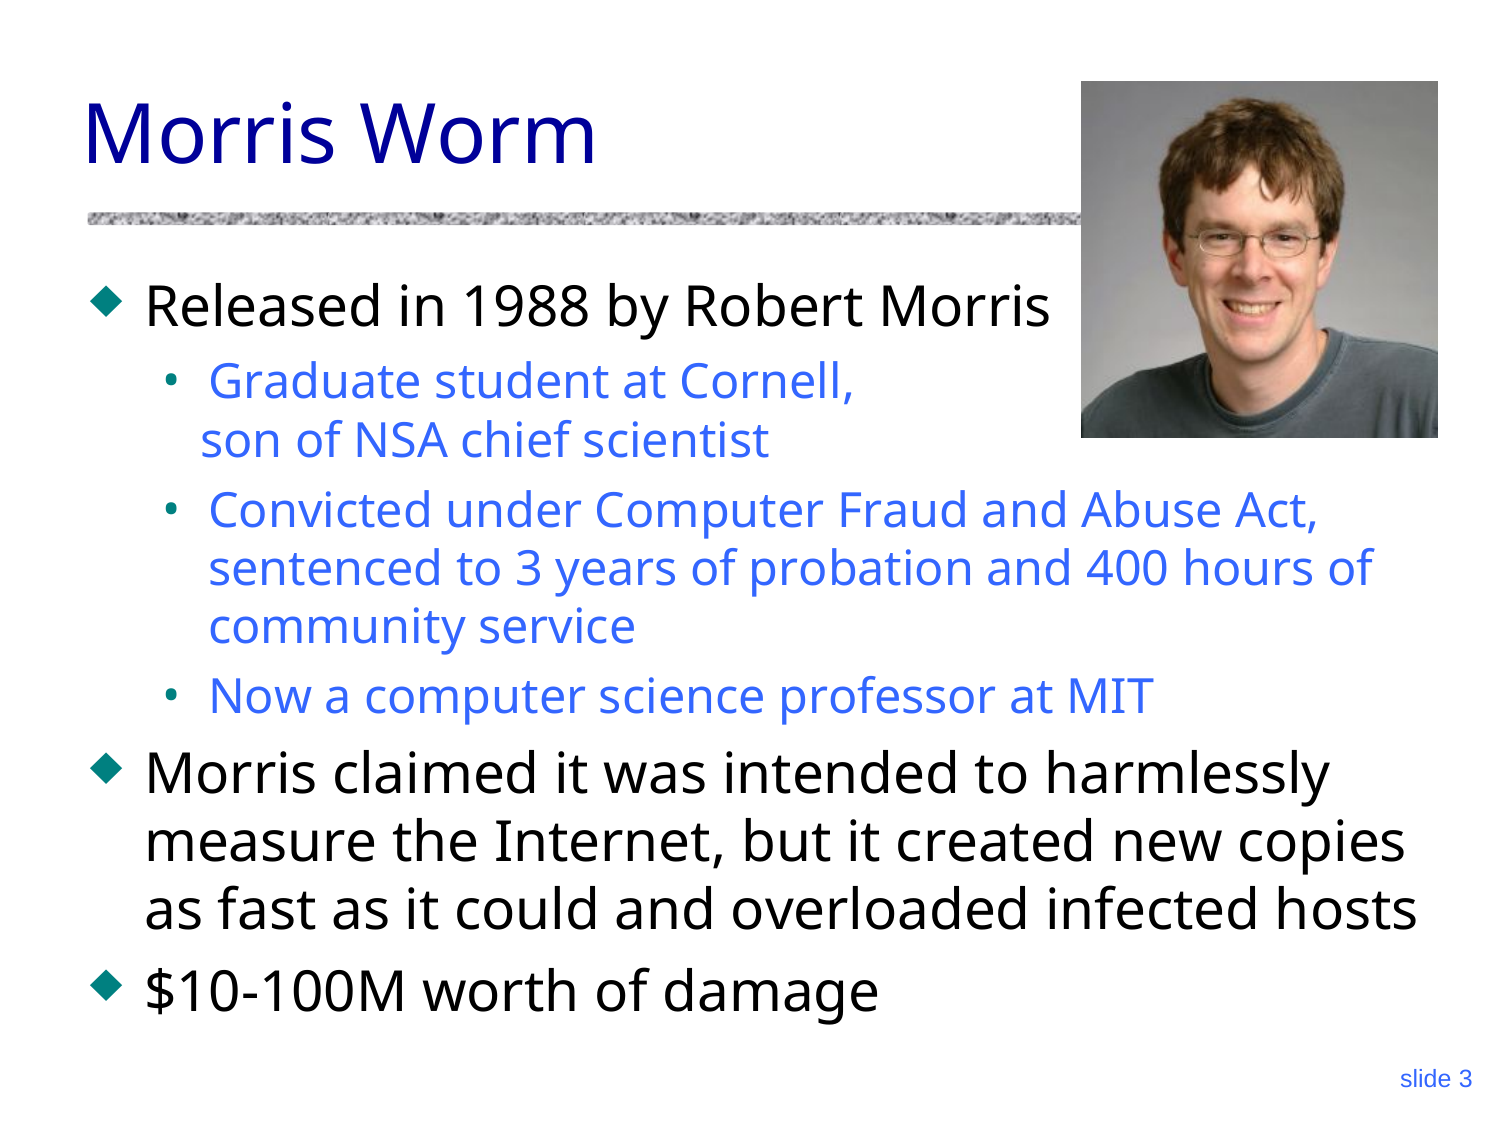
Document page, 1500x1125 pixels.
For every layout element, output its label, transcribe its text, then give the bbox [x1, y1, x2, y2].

title Morris Worm [66, 37, 1342, 188]
text_box slide <number> [1174, 1025, 1488, 1101]
picture [87, 81, 1438, 438]
list Released in 1988 by Robert Morris Graduate student at Cornell, son of NSA chief scientist Convicted under Computer Fraud and Abuse Act, sentenced to 3 years of probation and 400 hours of community service Now a computer science professor at MIT Morris claimed it was intended to harmlessly measure the Internet, but it created new copies as fast as it could and overloaded infected hosts $10-100M worth of damage [74, 262, 1463, 1088]
